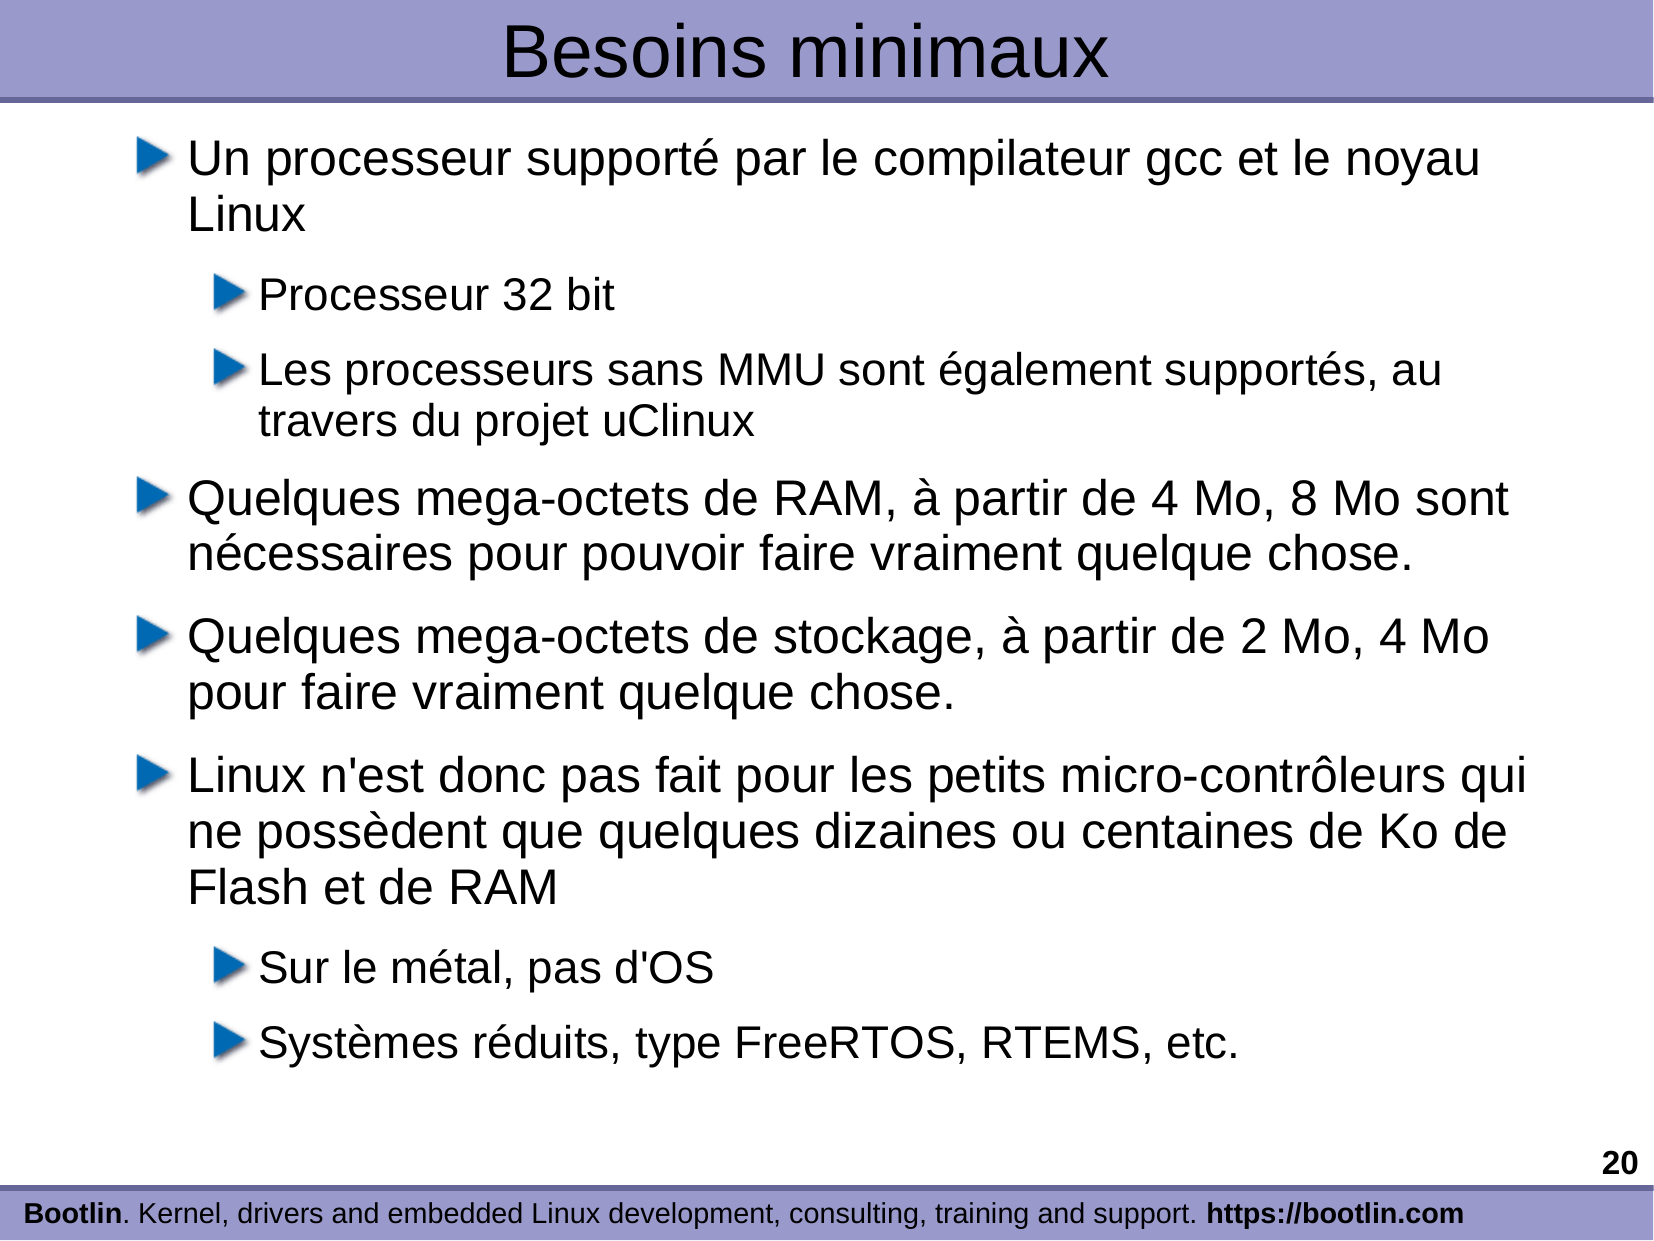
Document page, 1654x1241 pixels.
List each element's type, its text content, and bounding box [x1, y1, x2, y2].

title Besoins minimaux [60, 5, 1551, 97]
list Un processeur supporté par le compilateur gcc et le noyau Linux Processeur 32 bit Les processeurs sans MMU sont également supportés, au travers du projet uClinux Quelques mega-octets de RAM, à partir de 4 Mo, 8 Mo sont nécessaires pour pouvoir faire vraiment quelque chose. Quelques mega-octets de stockage, à partir de 2 Mo, 4 Mo pour faire vraiment quelque chose. Linux n'est donc pas fait pour les petits micro-contrôleurs qui ne possèdent que quelques dizaines ou centaines de Ko de Flash et de RAM Sur le métal, pas d'OS Systèmes réduits, type FreeRTOS, RTEMS, etc. [116, 130, 1529, 1153]
